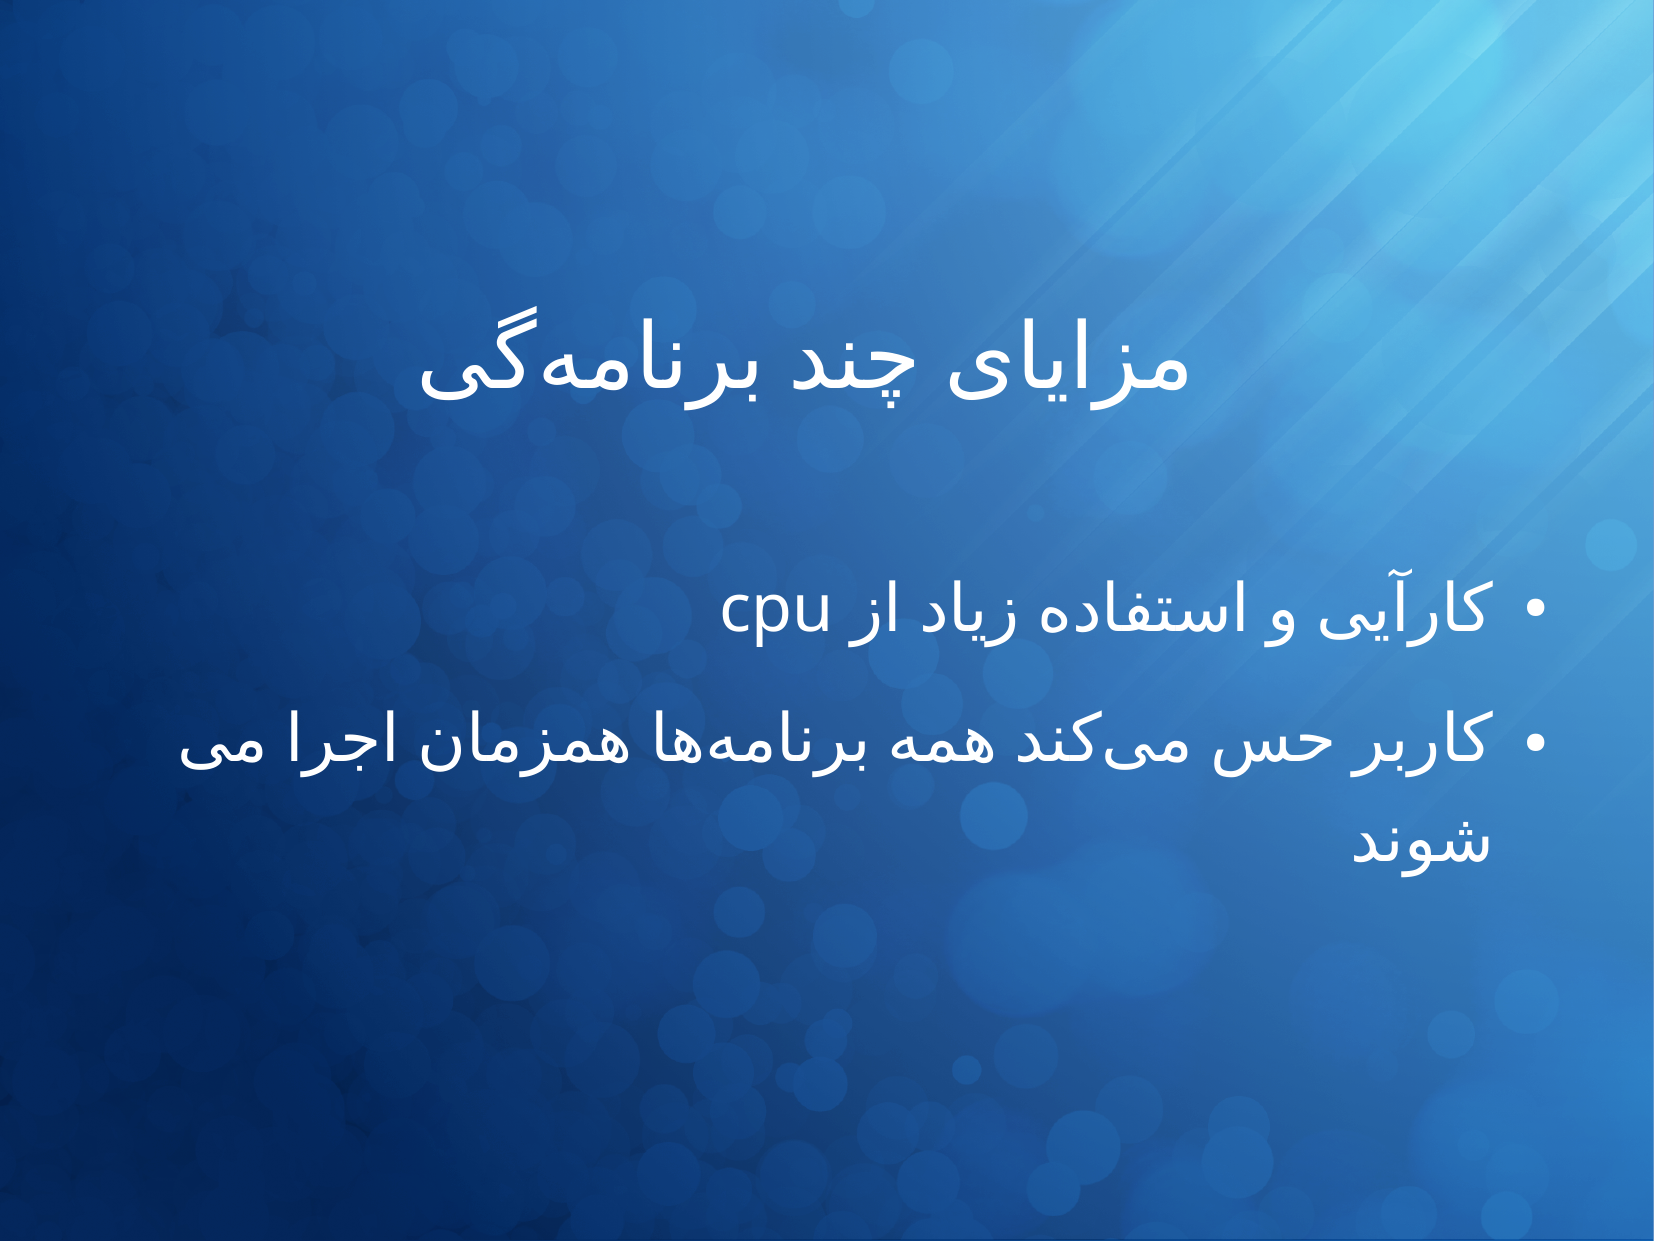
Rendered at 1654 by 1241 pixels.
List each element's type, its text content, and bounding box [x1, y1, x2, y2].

picture [0, 0, 1654, 1241]
title مزایای چند برنامه‌گی [112, 282, 1501, 451]
list کارآیی و استفاده زیاد از cpu کاربر حس می‌کند همه برنامه‌ها همزمان اجرا می شوند [112, 545, 1566, 889]
